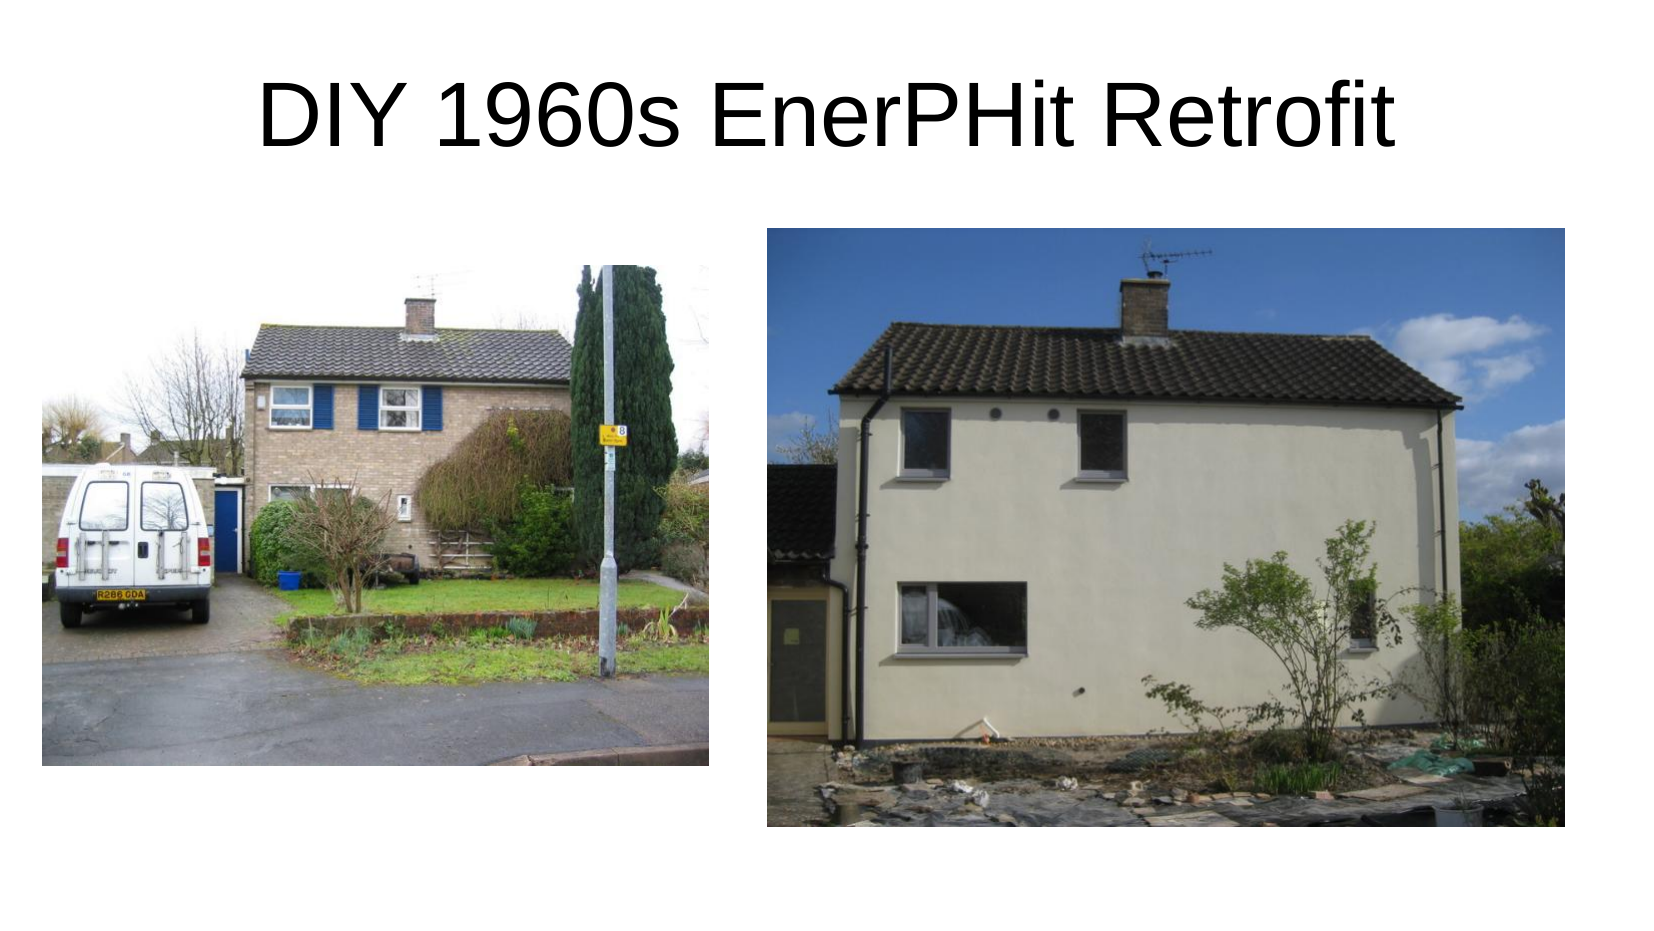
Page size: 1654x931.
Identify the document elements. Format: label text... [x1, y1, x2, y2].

title DIY 1960s EnerPHit Retrofit [82, 37, 1571, 193]
picture [42, 265, 709, 766]
picture [767, 228, 1565, 827]
